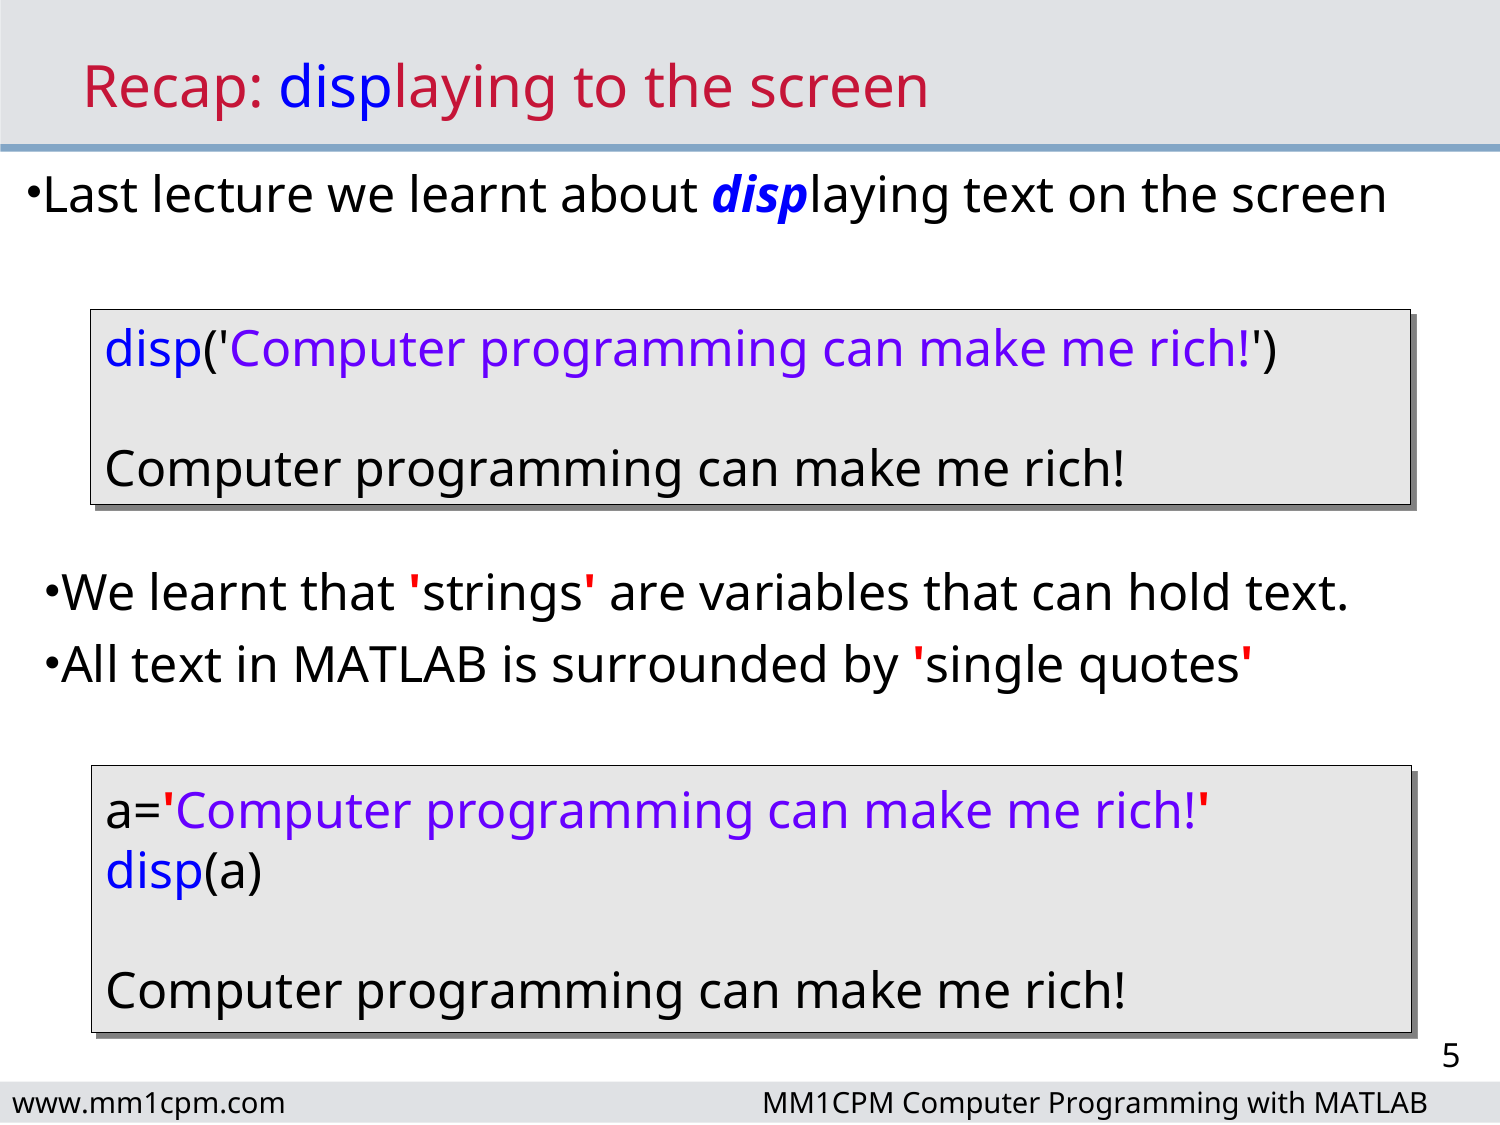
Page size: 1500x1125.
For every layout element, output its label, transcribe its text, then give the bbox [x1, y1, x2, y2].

text_box <number> [1426, 1026, 1500, 1097]
text_box We learnt that 'strings' are variables that can hold text. All text in MATLAB is surrounded by 'single quotes' [28, 553, 1468, 772]
title Recap: displaying to the screen [67, 32, 1465, 137]
text_box disp('Computer programming can make me rich!') Computer programming can make me rich! [90, 309, 1411, 505]
text_box Last lecture we learnt about displaying text on the screen [10, 154, 1498, 362]
text_box a='Computer programming can make me rich!' disp(a) Computer programming can make me rich! [91, 772, 1412, 1033]
